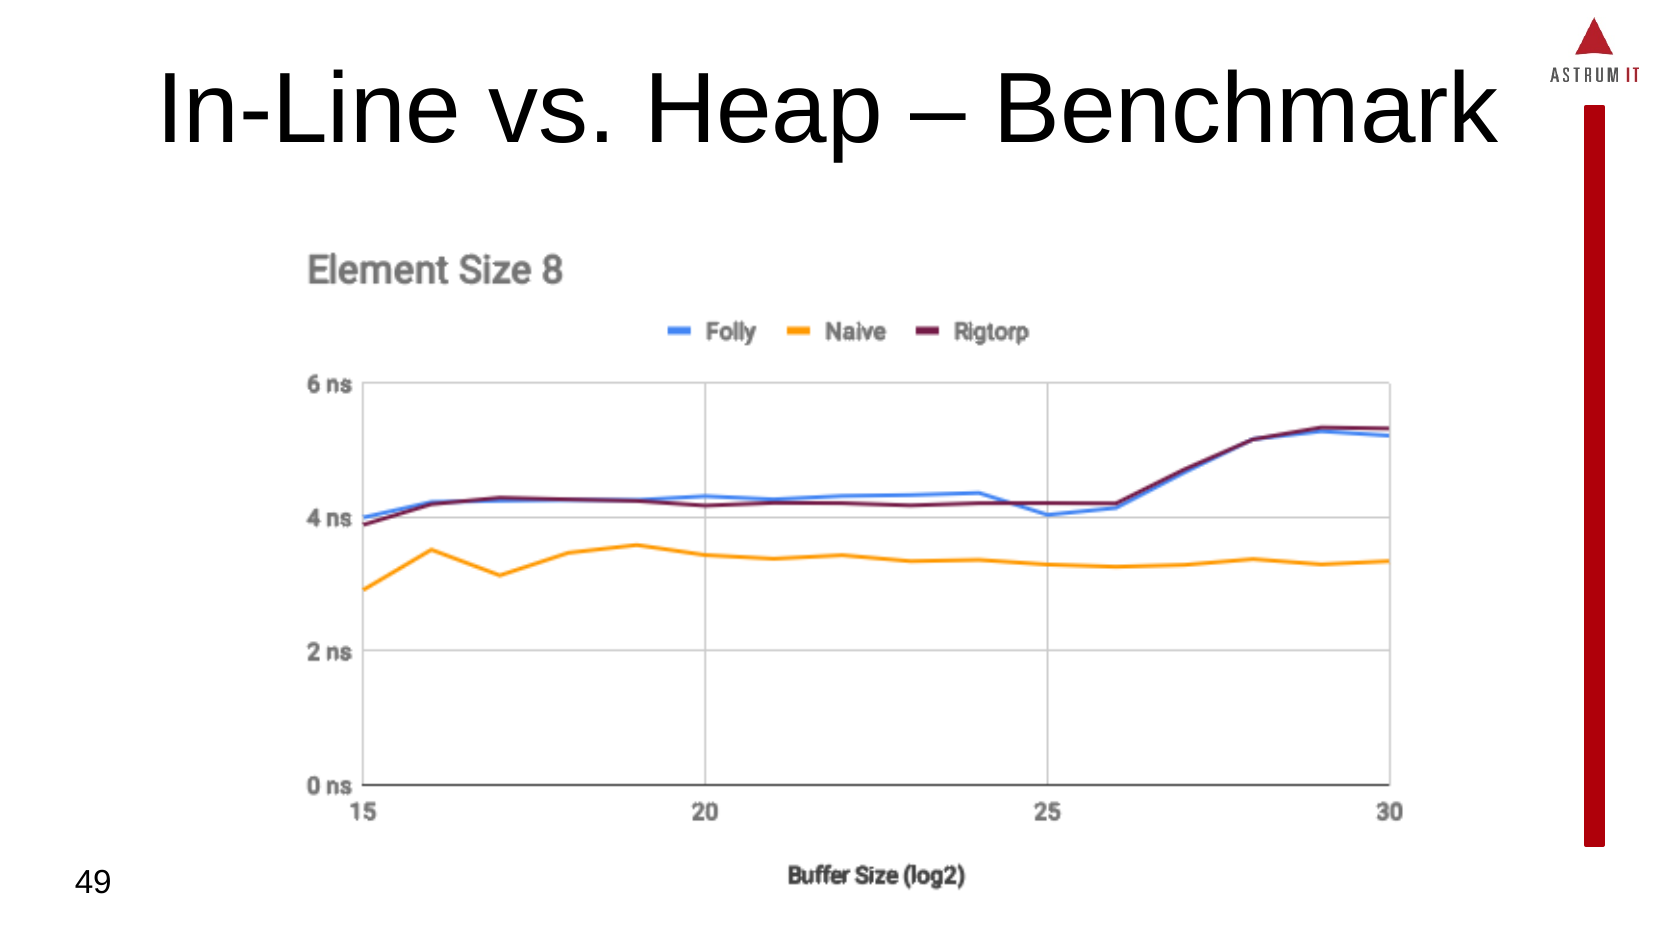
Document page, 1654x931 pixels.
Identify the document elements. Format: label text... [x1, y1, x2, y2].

picture [270, 209, 1426, 925]
title In-Line vs. Heap – Benchmark [114, 30, 1541, 186]
picture [1550, 17, 1639, 82]
